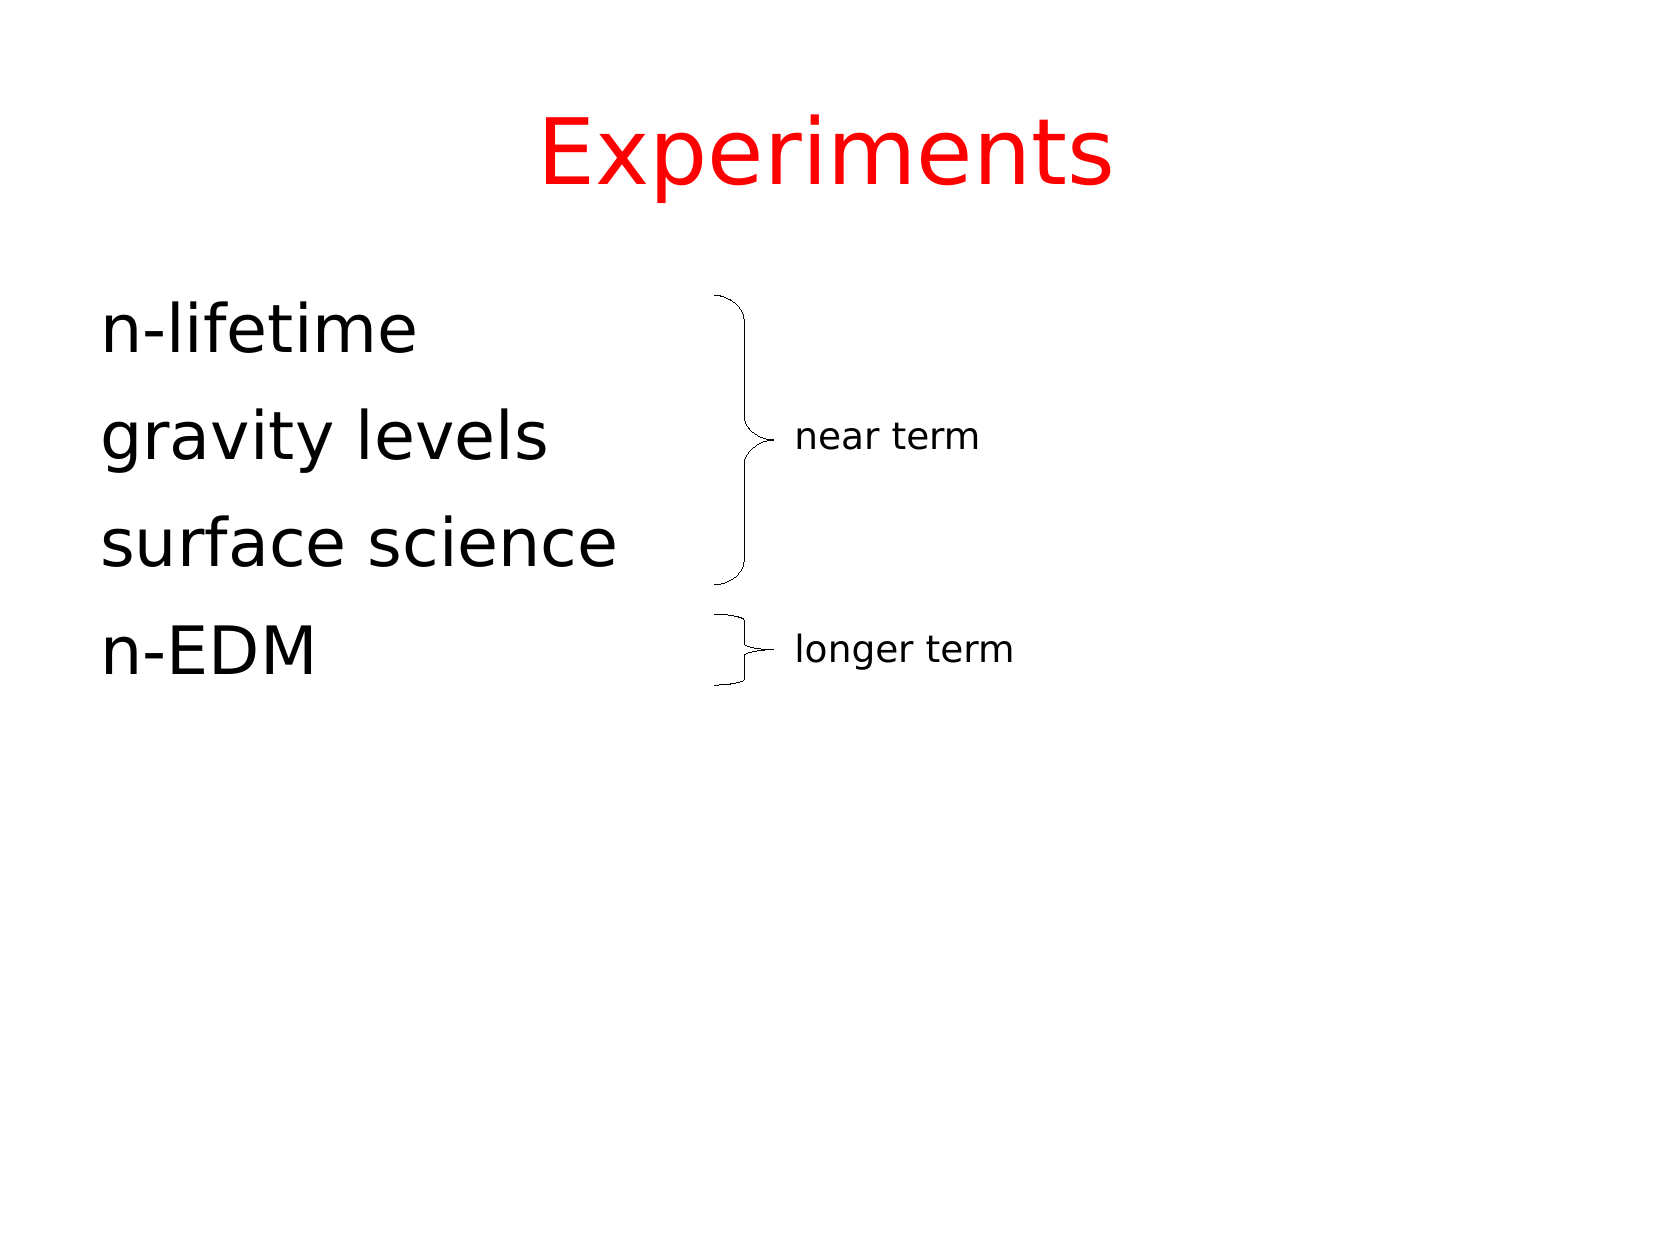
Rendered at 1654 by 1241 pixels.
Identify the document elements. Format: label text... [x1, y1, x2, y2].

title Experiments [82, 49, 1571, 257]
text_box near term [779, 407, 996, 466]
list n-lifetime gravity levels surface science n-EDM [82, 290, 1571, 1109]
text_box longer term [779, 620, 1030, 679]
